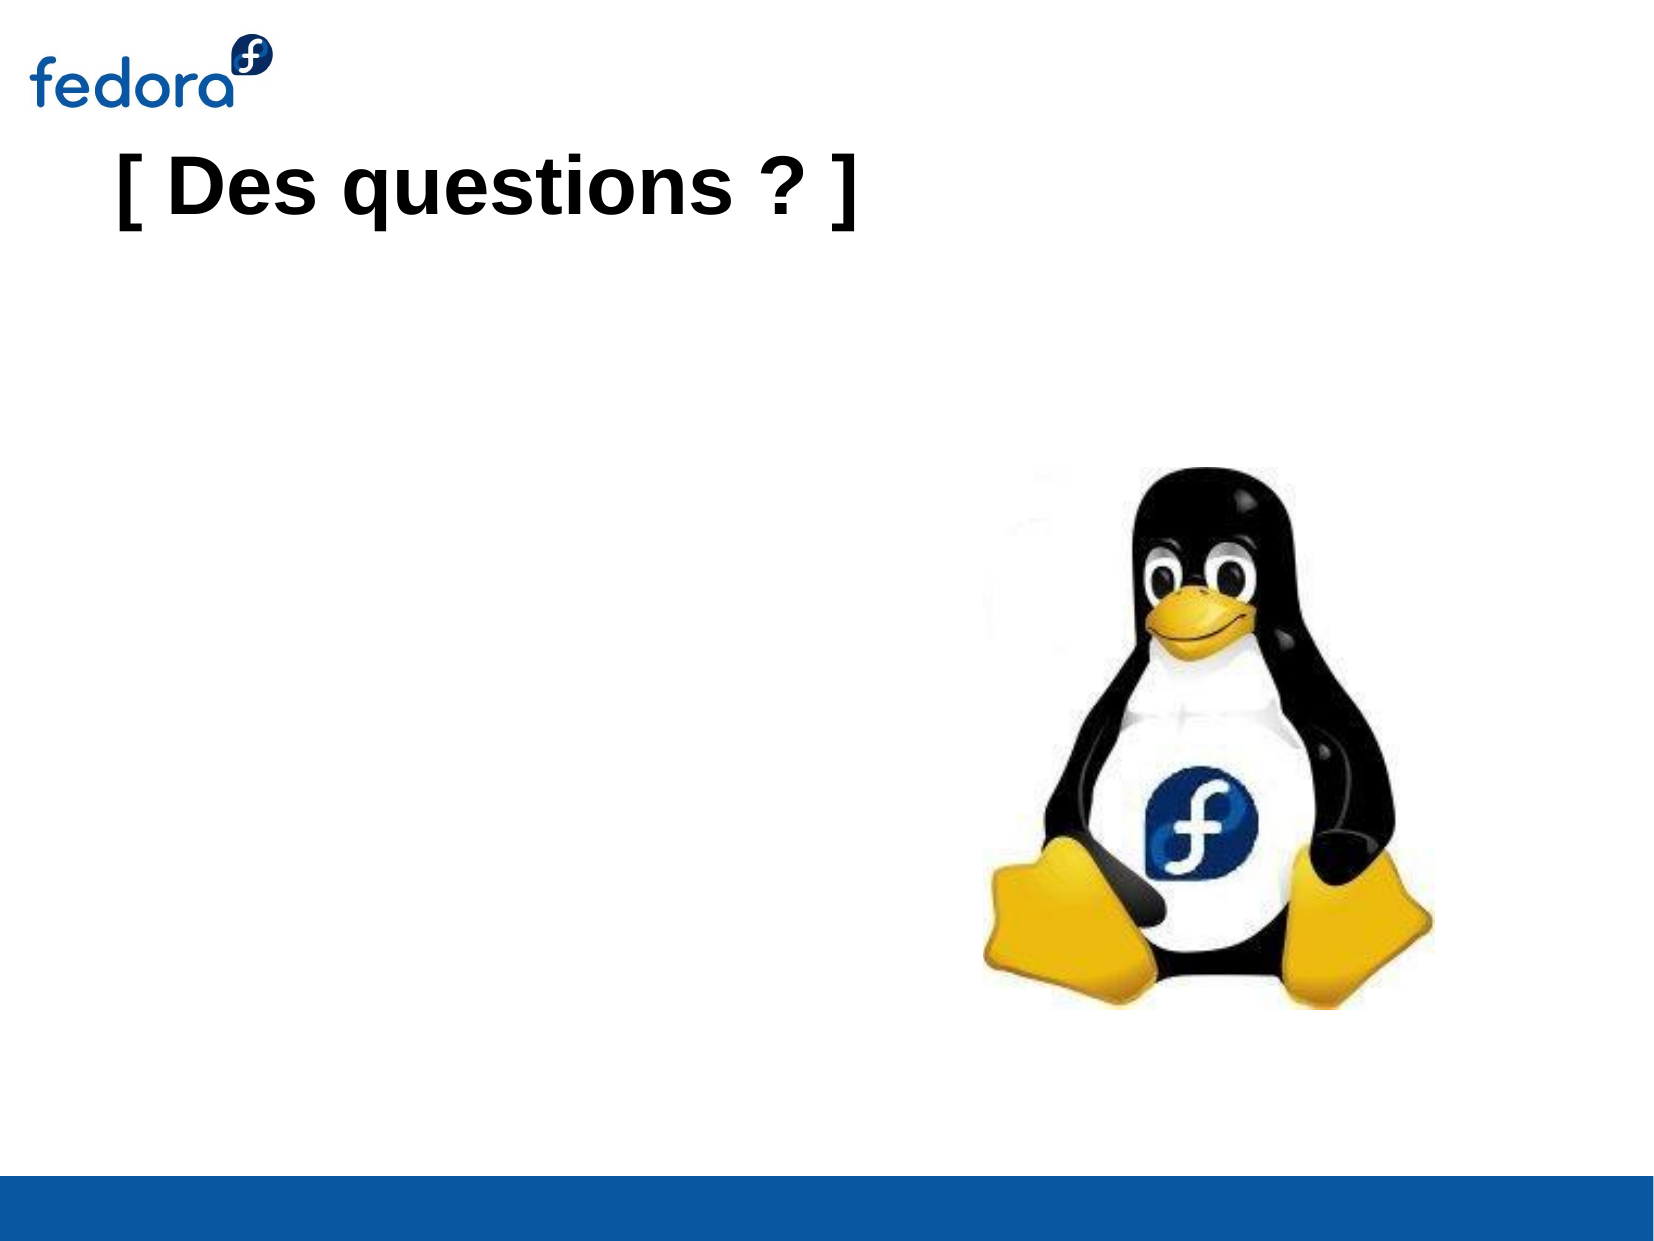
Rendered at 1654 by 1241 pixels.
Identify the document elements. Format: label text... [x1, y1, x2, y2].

picture [983, 467, 1435, 1010]
title [ Des questions ? ] [115, 122, 1521, 249]
picture [22, 27, 277, 115]
picture [0, 1176, 1654, 1241]
